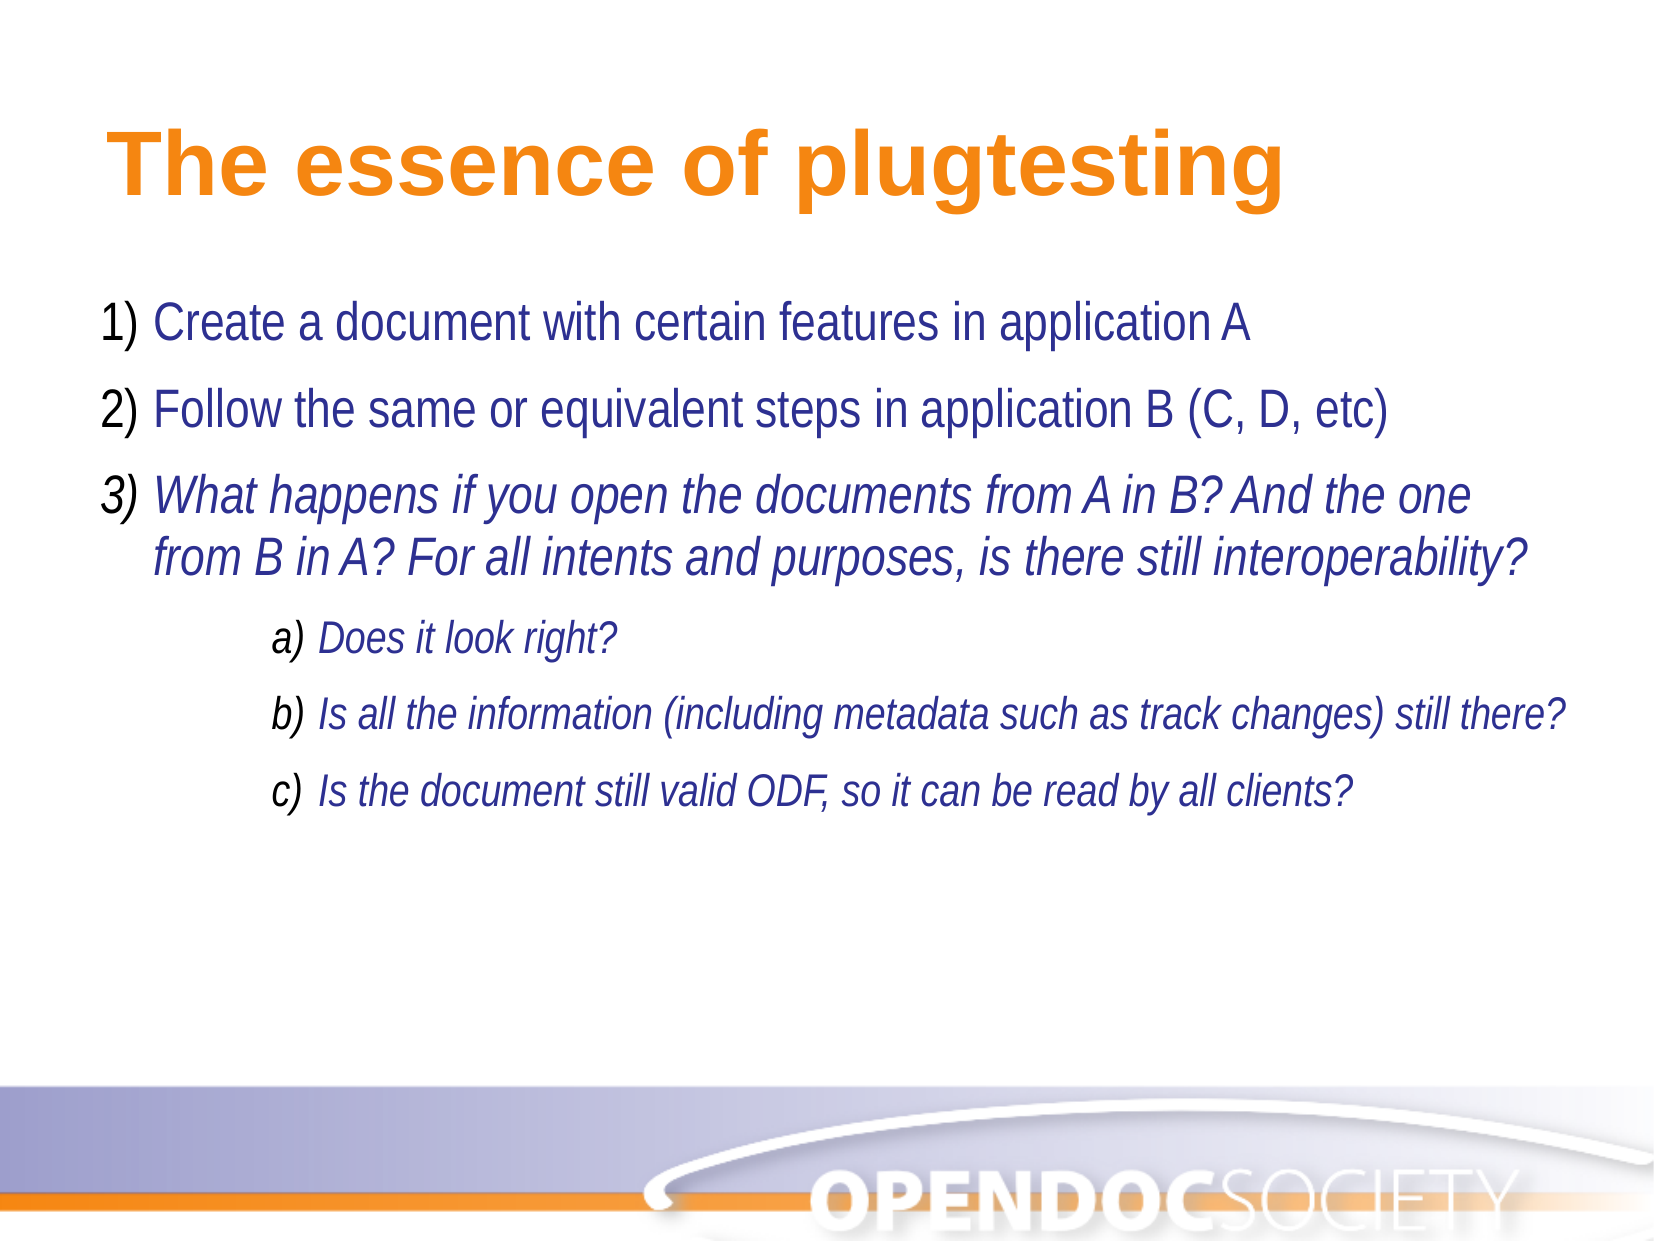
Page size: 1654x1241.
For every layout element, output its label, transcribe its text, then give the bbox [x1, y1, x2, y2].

picture [0, 0, 1654, 1241]
title The essence of plugtesting [106, 108, 1595, 219]
list Create a document with certain features in application A Follow the same or equivalent steps in application B (C, D, etc) What happens if you open the documents from A in B? And the one from B in A? For all intents and purposes, is there still interoperability? Does it look right? Is all the information (including metadata such as track changes) still there? Is the document still valid ODF, so it can be read by all clients? [82, 290, 1571, 1109]
